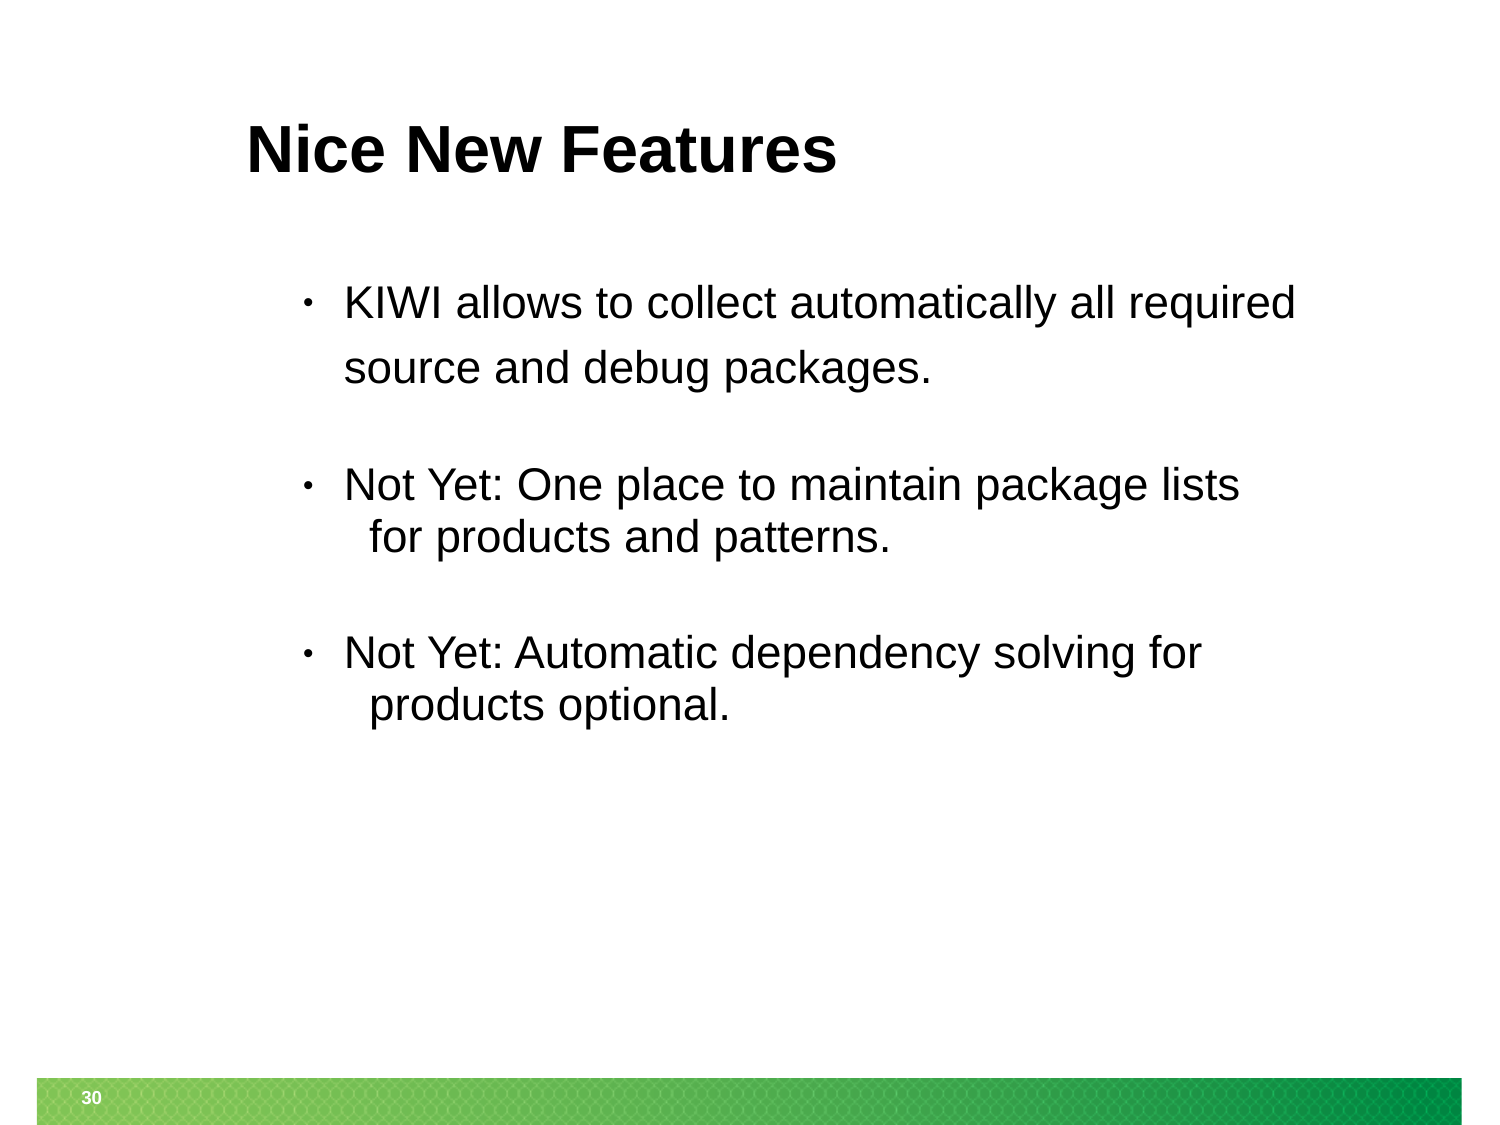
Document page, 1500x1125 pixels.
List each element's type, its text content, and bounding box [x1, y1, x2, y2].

picture [36, 1078, 1462, 1125]
title Nice New Features [246, 60, 1409, 239]
list KIWI allows to collect automatically all required source and debug packages. Not Yet: One place to maintain package lists for products and patterns. Not Yet: Automatic dependency solving for products optional. [245, 269, 1409, 997]
